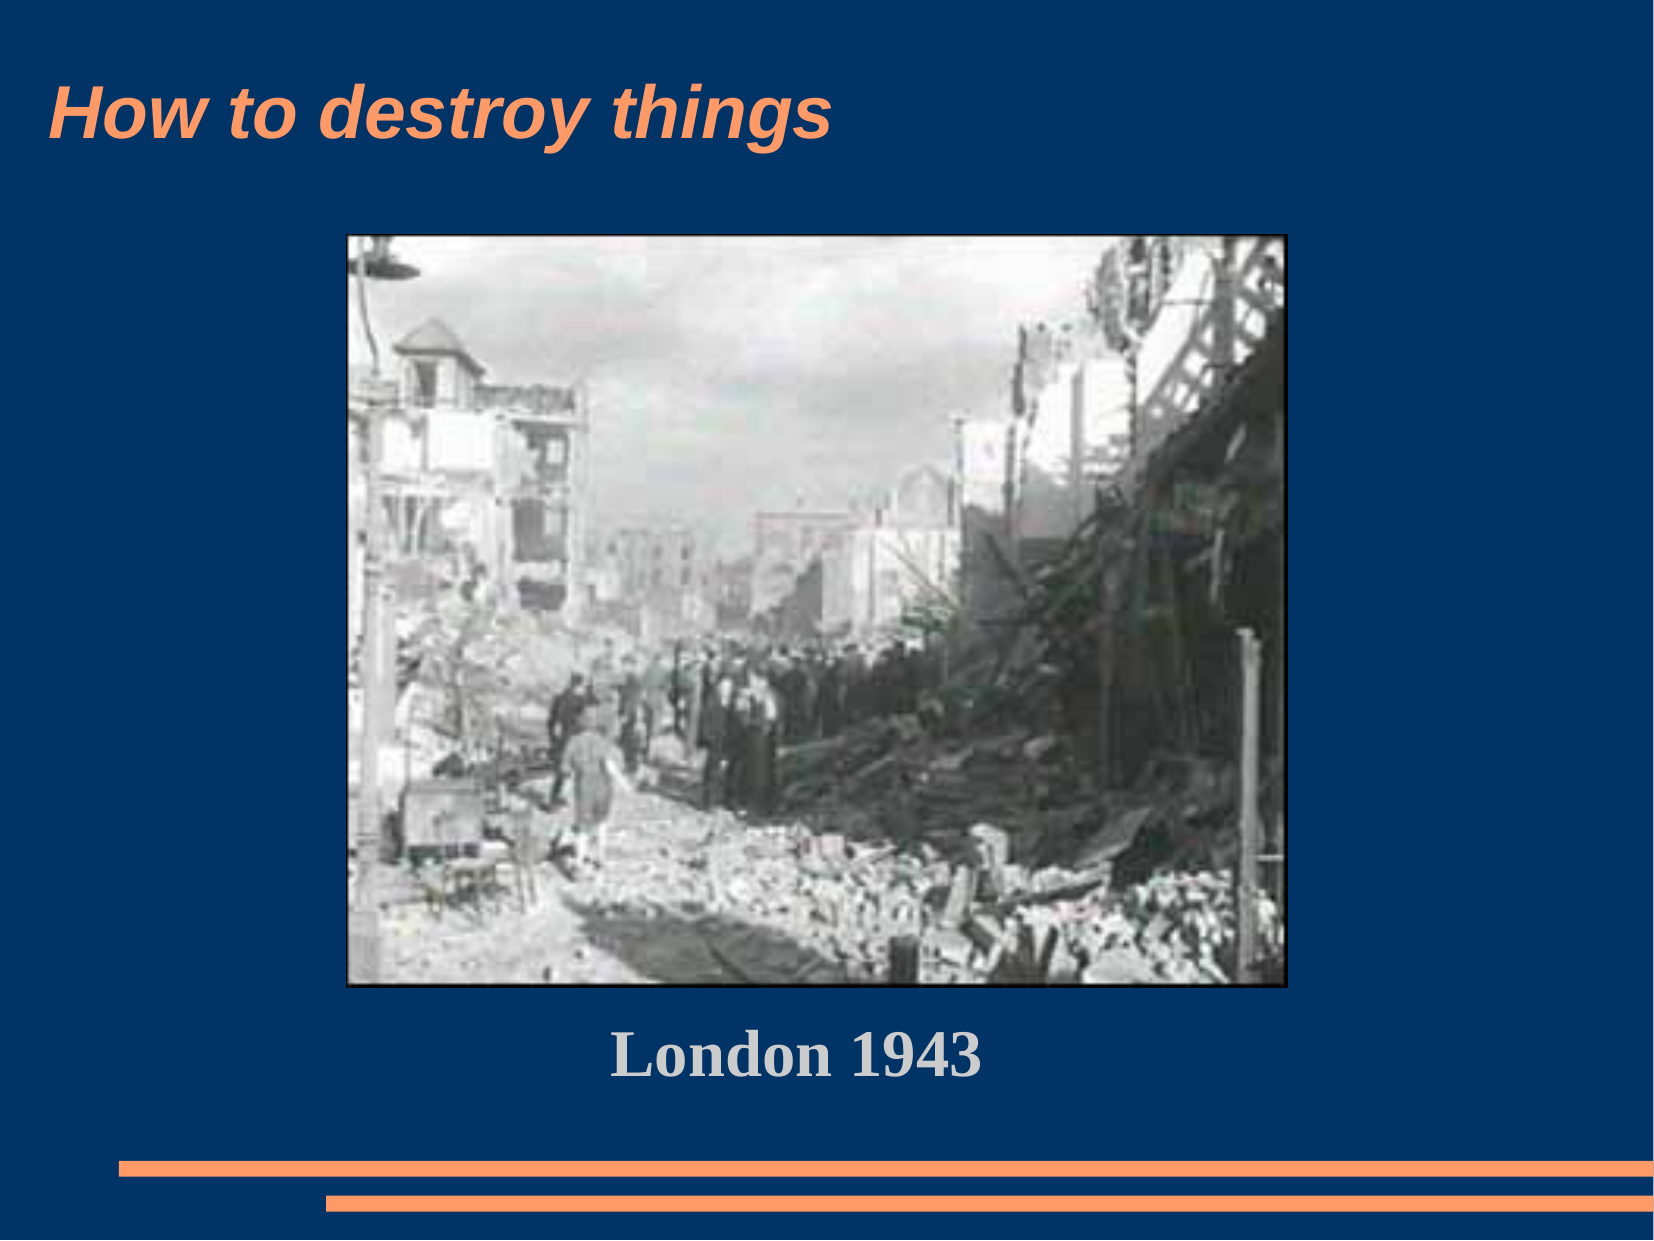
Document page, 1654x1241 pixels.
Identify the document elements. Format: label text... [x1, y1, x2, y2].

picture [346, 234, 1288, 988]
title How to destroy things [48, 45, 1654, 273]
subtitle London 1943 [438, 988, 1157, 1138]
